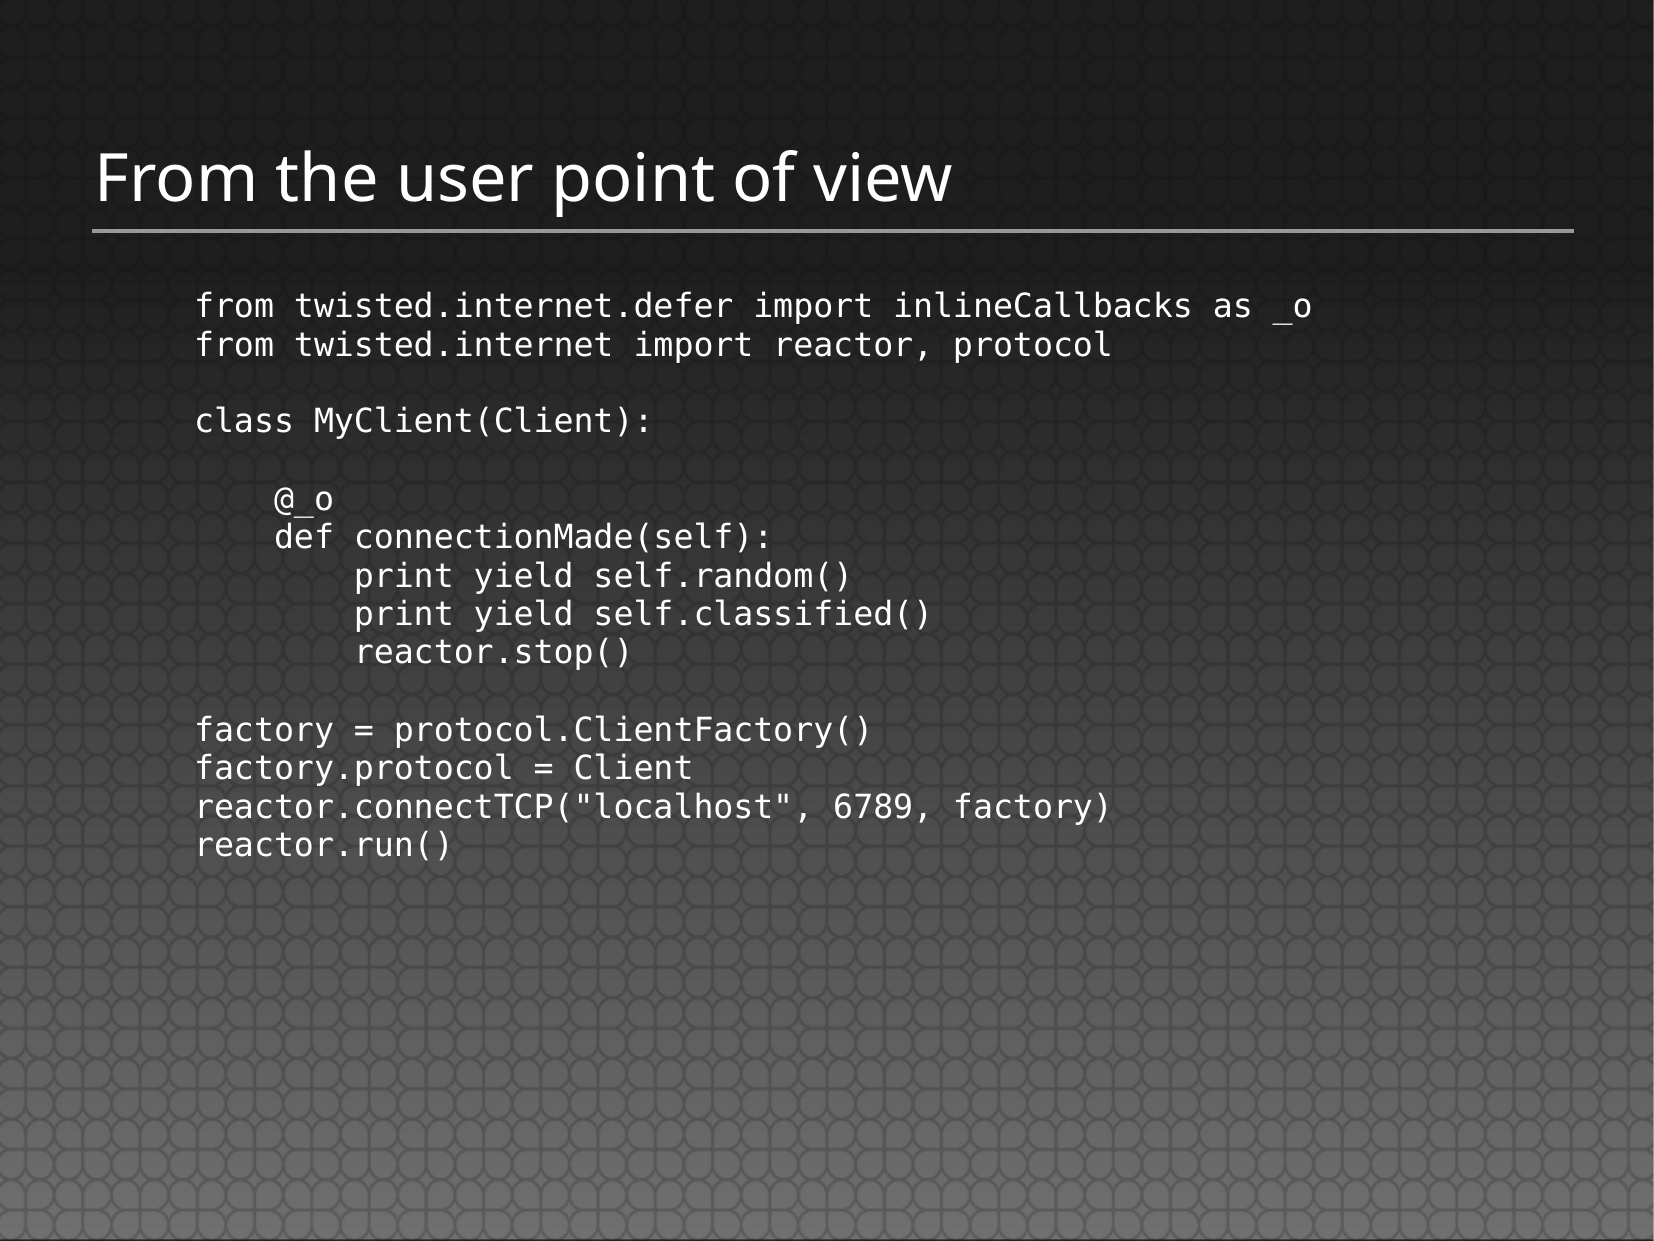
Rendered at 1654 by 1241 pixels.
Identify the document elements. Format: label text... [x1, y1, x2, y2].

picture [0, 0, 1654, 1241]
title From the user point of view [94, 100, 1426, 251]
title from twisted.internet.defer import inlineCallbacks as _o from twisted.internet import reactor, protocol class MyClient(Client): @_o def connectionMade(self): print yield self.random() print yield self.classified() reactor.stop() factory = protocol.ClientFactory() factory.protocol = Client reactor.connectTCP("localhost", 6789, factory) reactor.run() [194, 286, 1509, 1096]
